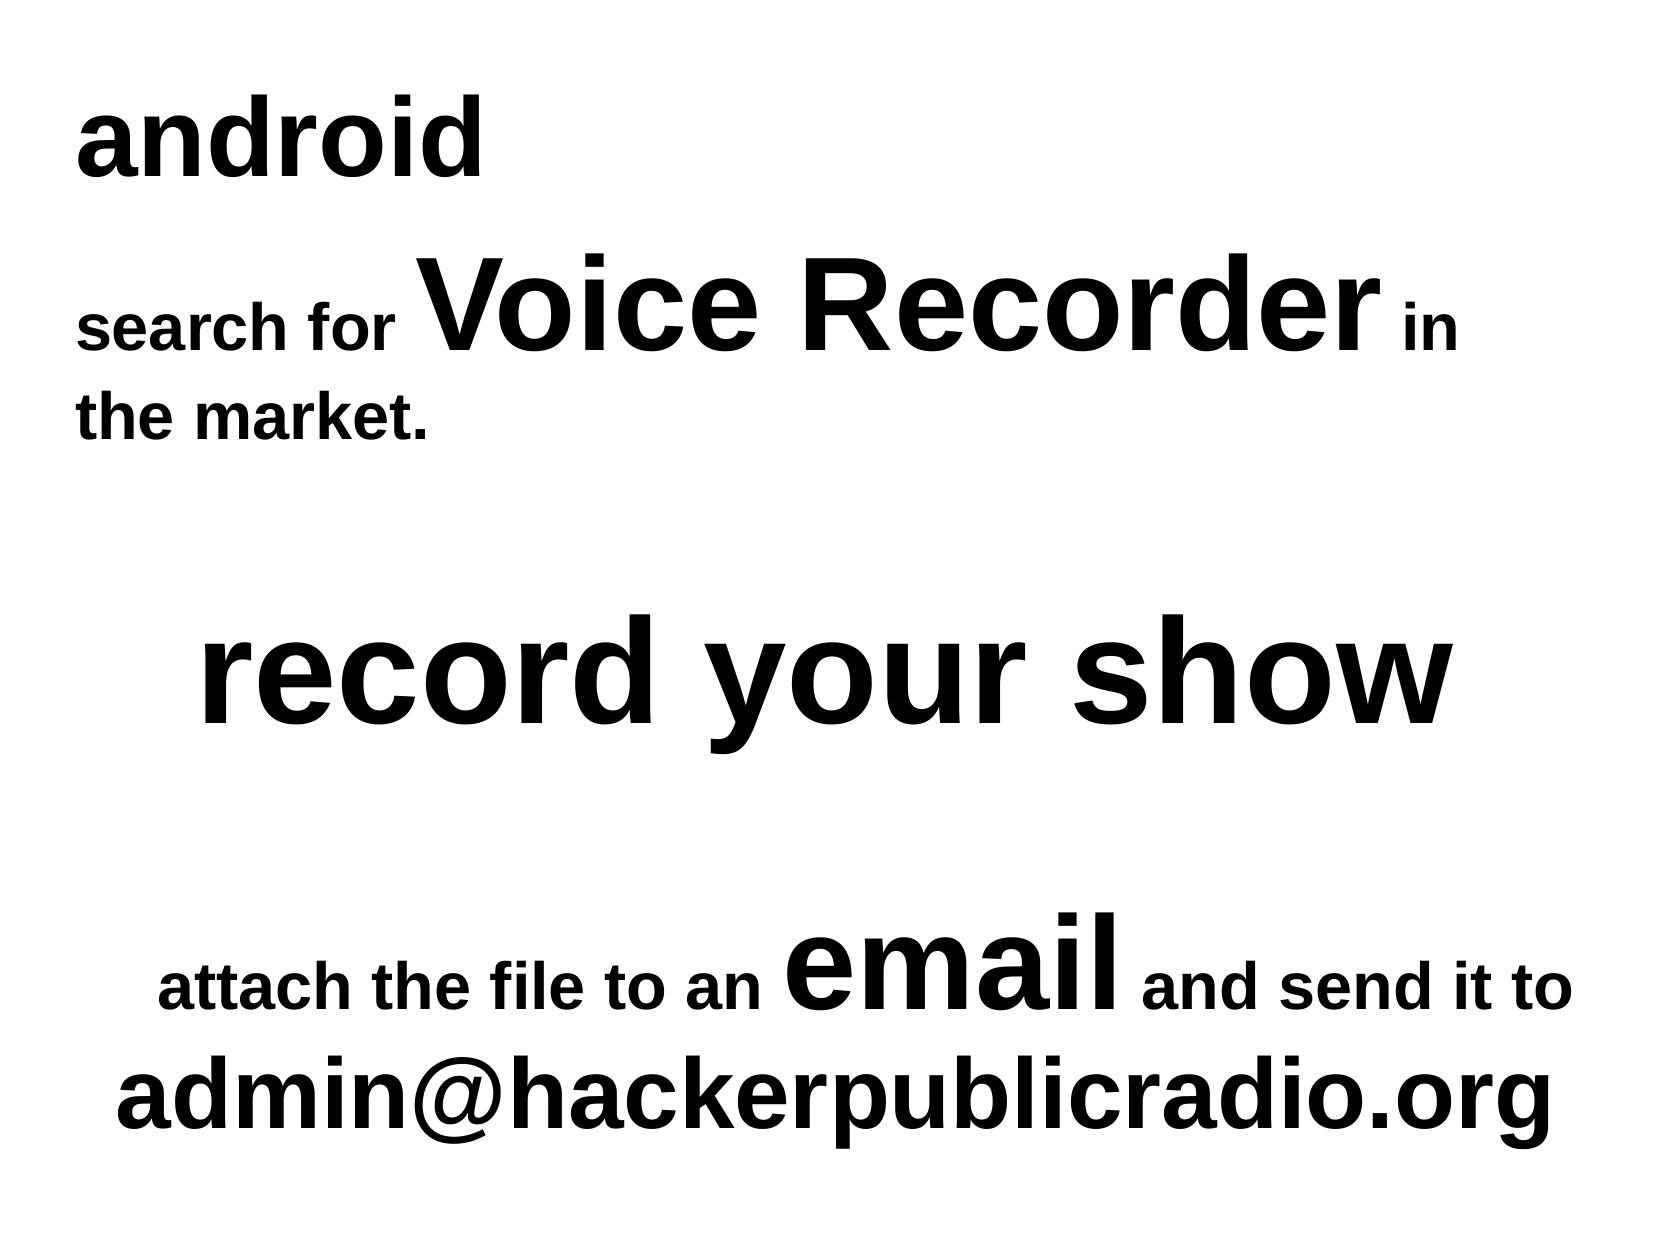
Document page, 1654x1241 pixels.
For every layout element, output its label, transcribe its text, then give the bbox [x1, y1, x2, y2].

list android search for Voice Recorder in the market. record your show attach the file to an email and send it to admin@hackerpublicradio.org [75, 75, 1576, 1201]
